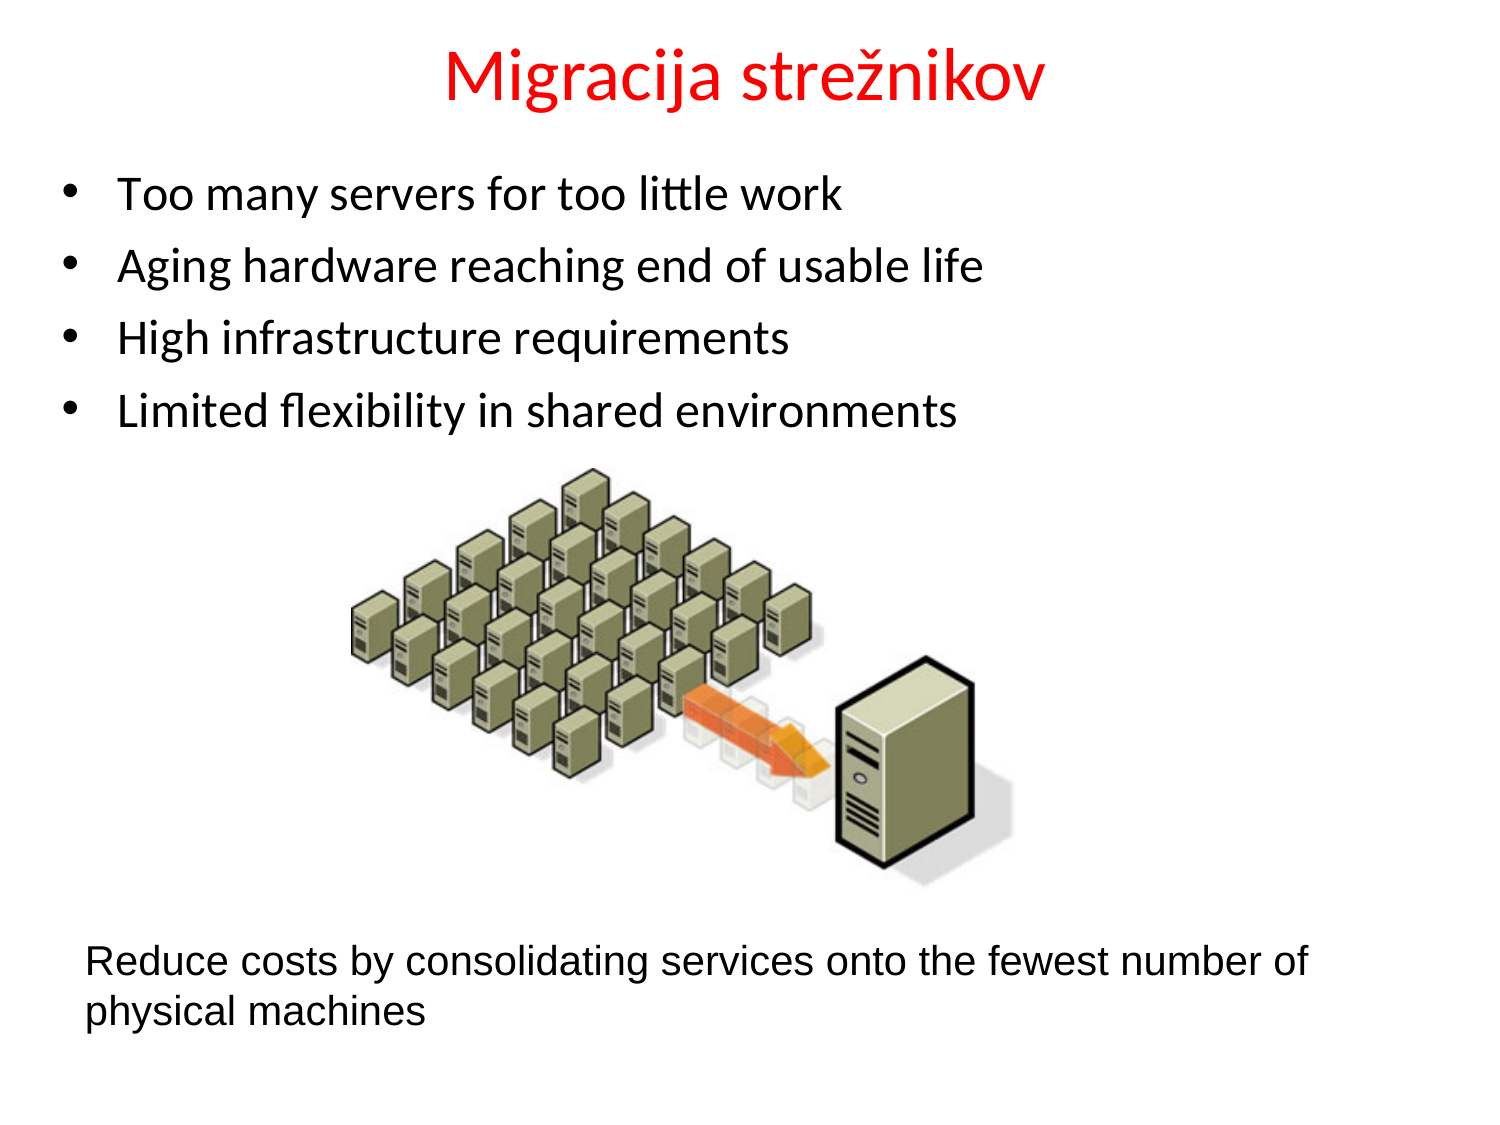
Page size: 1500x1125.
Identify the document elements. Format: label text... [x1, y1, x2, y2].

text_box Reduce costs by consolidating services onto the fewest number of physical machines [70, 925, 1383, 1092]
picture [351, 481, 1015, 890]
title Migracija strežnikov [70, 0, 1421, 141]
text_box Too many servers for too little work Aging hardware reaching end of usable life High infrastructure requirements Limited flexibility in shared environments [46, 152, 1397, 481]
